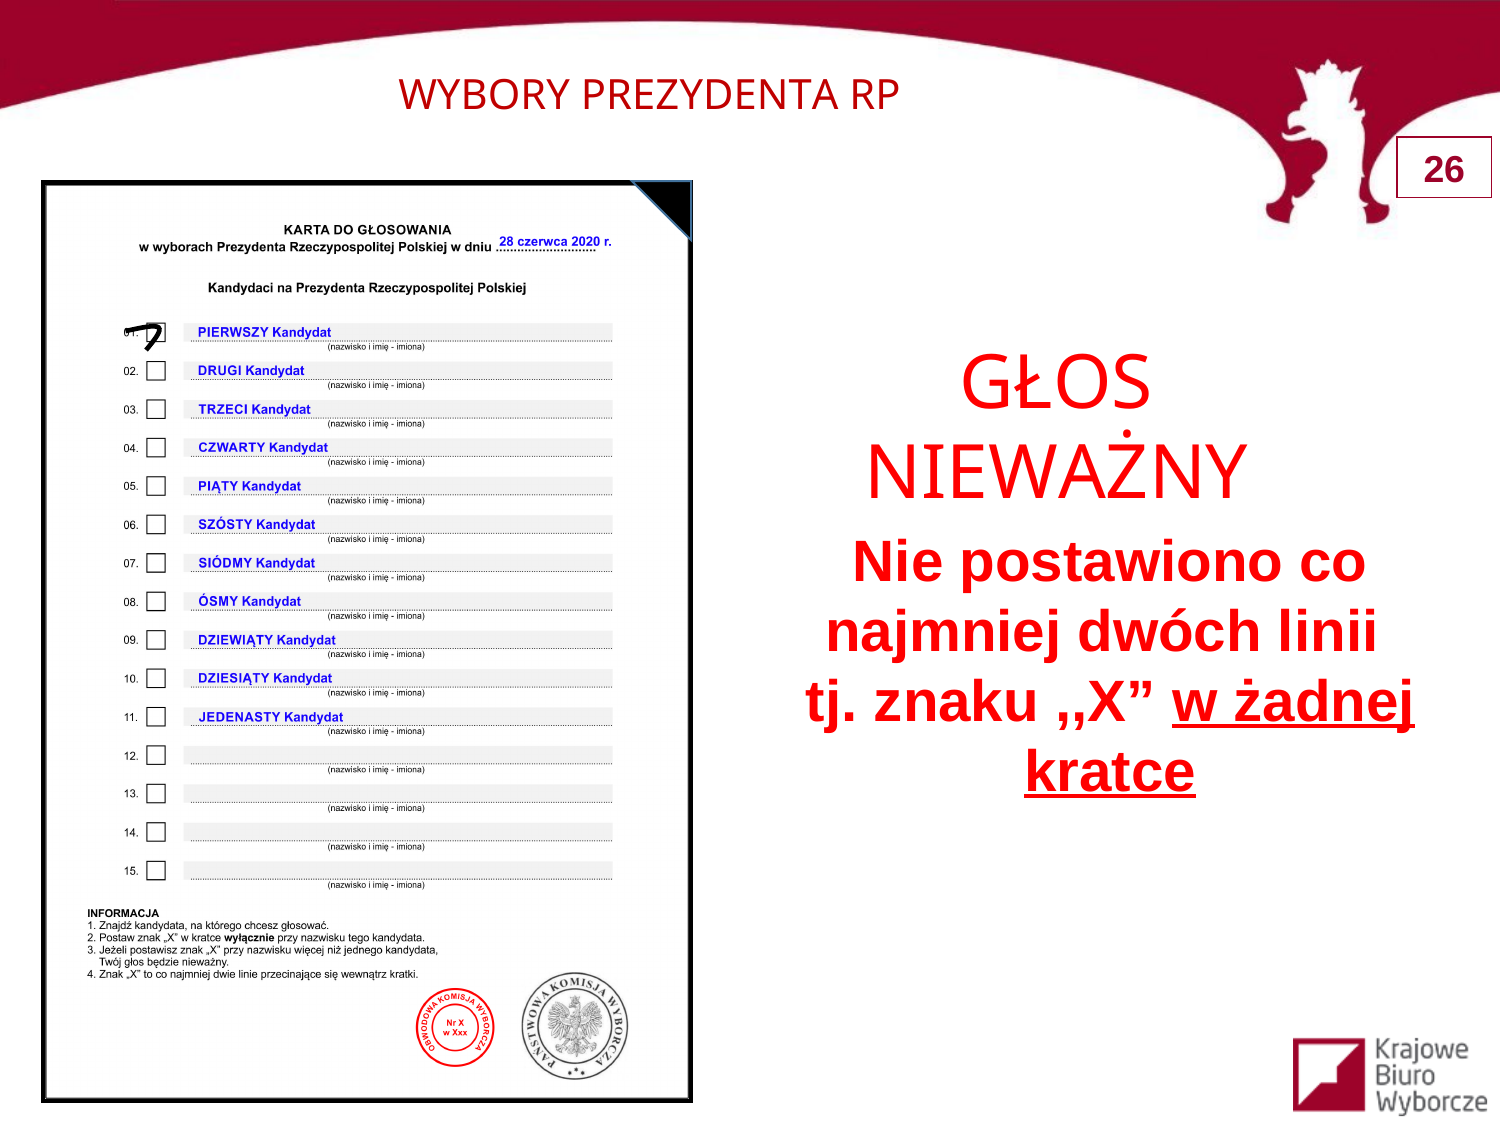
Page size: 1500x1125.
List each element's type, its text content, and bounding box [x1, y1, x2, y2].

text_box WYBORY PREZYDENTA RP [147, 59, 1152, 126]
text_box [631, 181, 692, 241]
picture [1293, 1035, 1489, 1118]
picture [0, 0, 1500, 262]
text_box Nie postawiono co najmniej dwóch linii tj. znaku ,,X” w żadnej kratce [738, 515, 1483, 811]
text_box GŁOS NIEWAŻNY [755, 326, 1358, 515]
picture [45, 184, 689, 1099]
